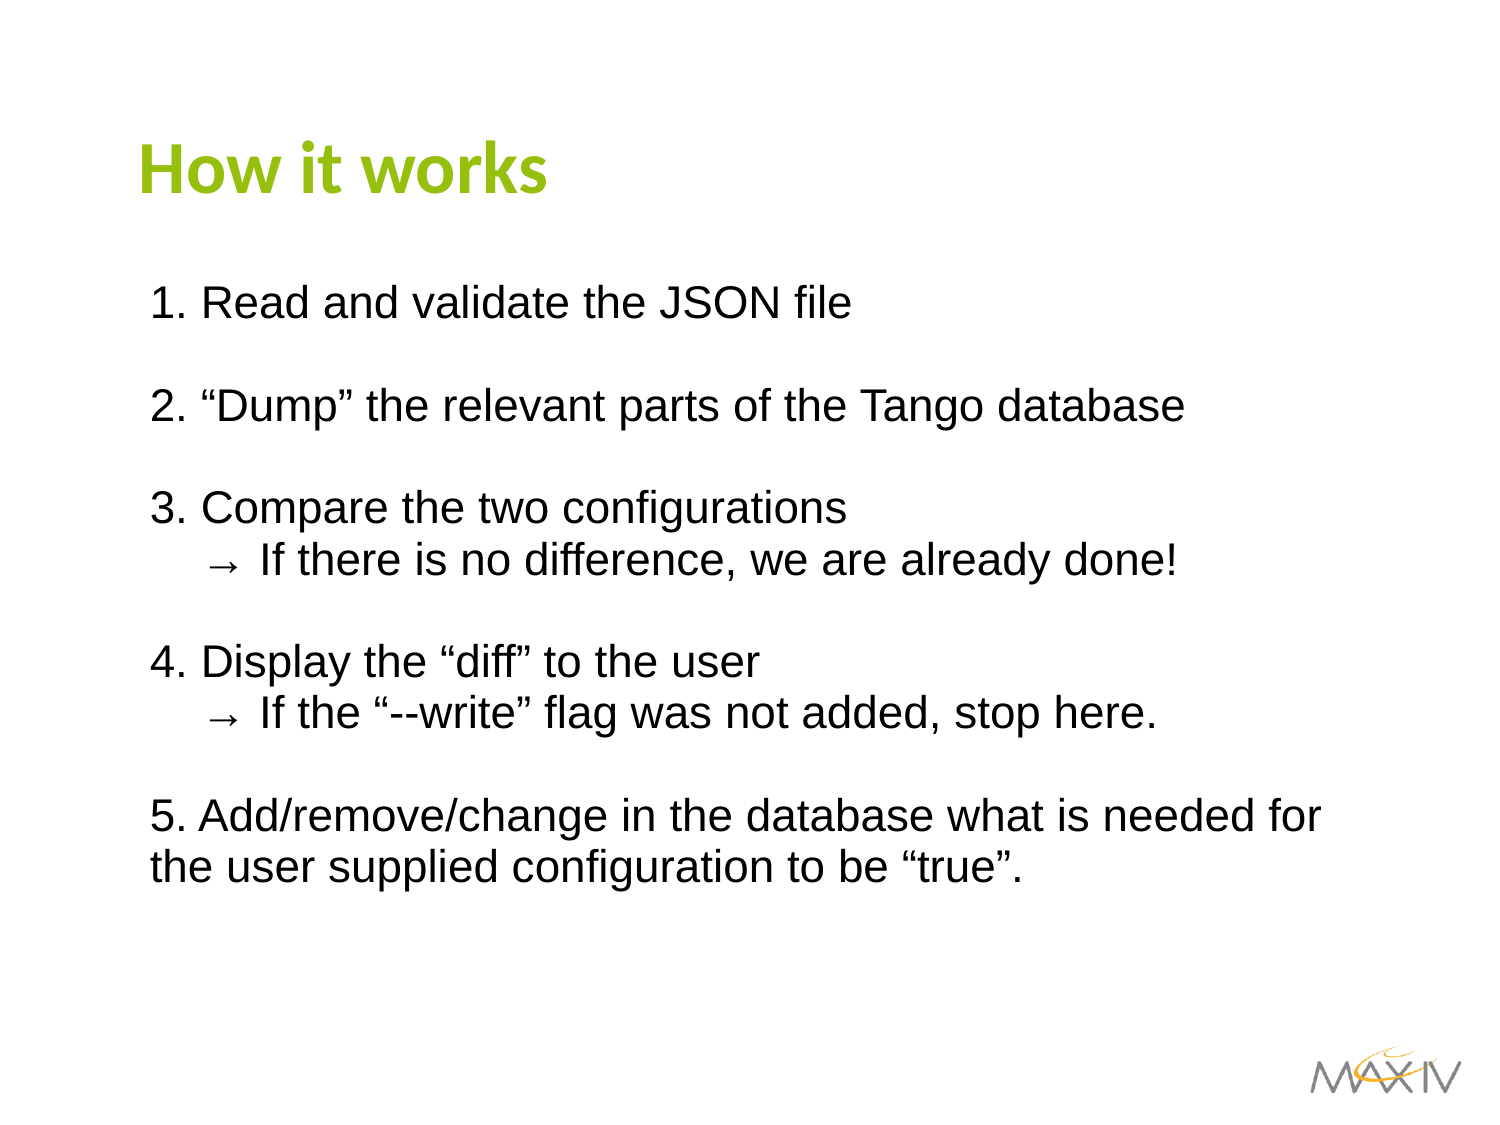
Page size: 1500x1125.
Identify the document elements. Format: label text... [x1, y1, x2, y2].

text_box 1. Read and validate the JSON file 2. “Dump” the relevant parts of the Tango database 3. Compare the two configurations → If there is no difference, we are already done! 4. Display the “diff” to the user → If the “--write” flag was not added, stop here. 5. Add/remove/change in the database what is needed for the user supplied configuration to be “true”. [135, 270, 1366, 952]
picture [1309, 1045, 1463, 1094]
title How it works [123, 28, 1370, 217]
